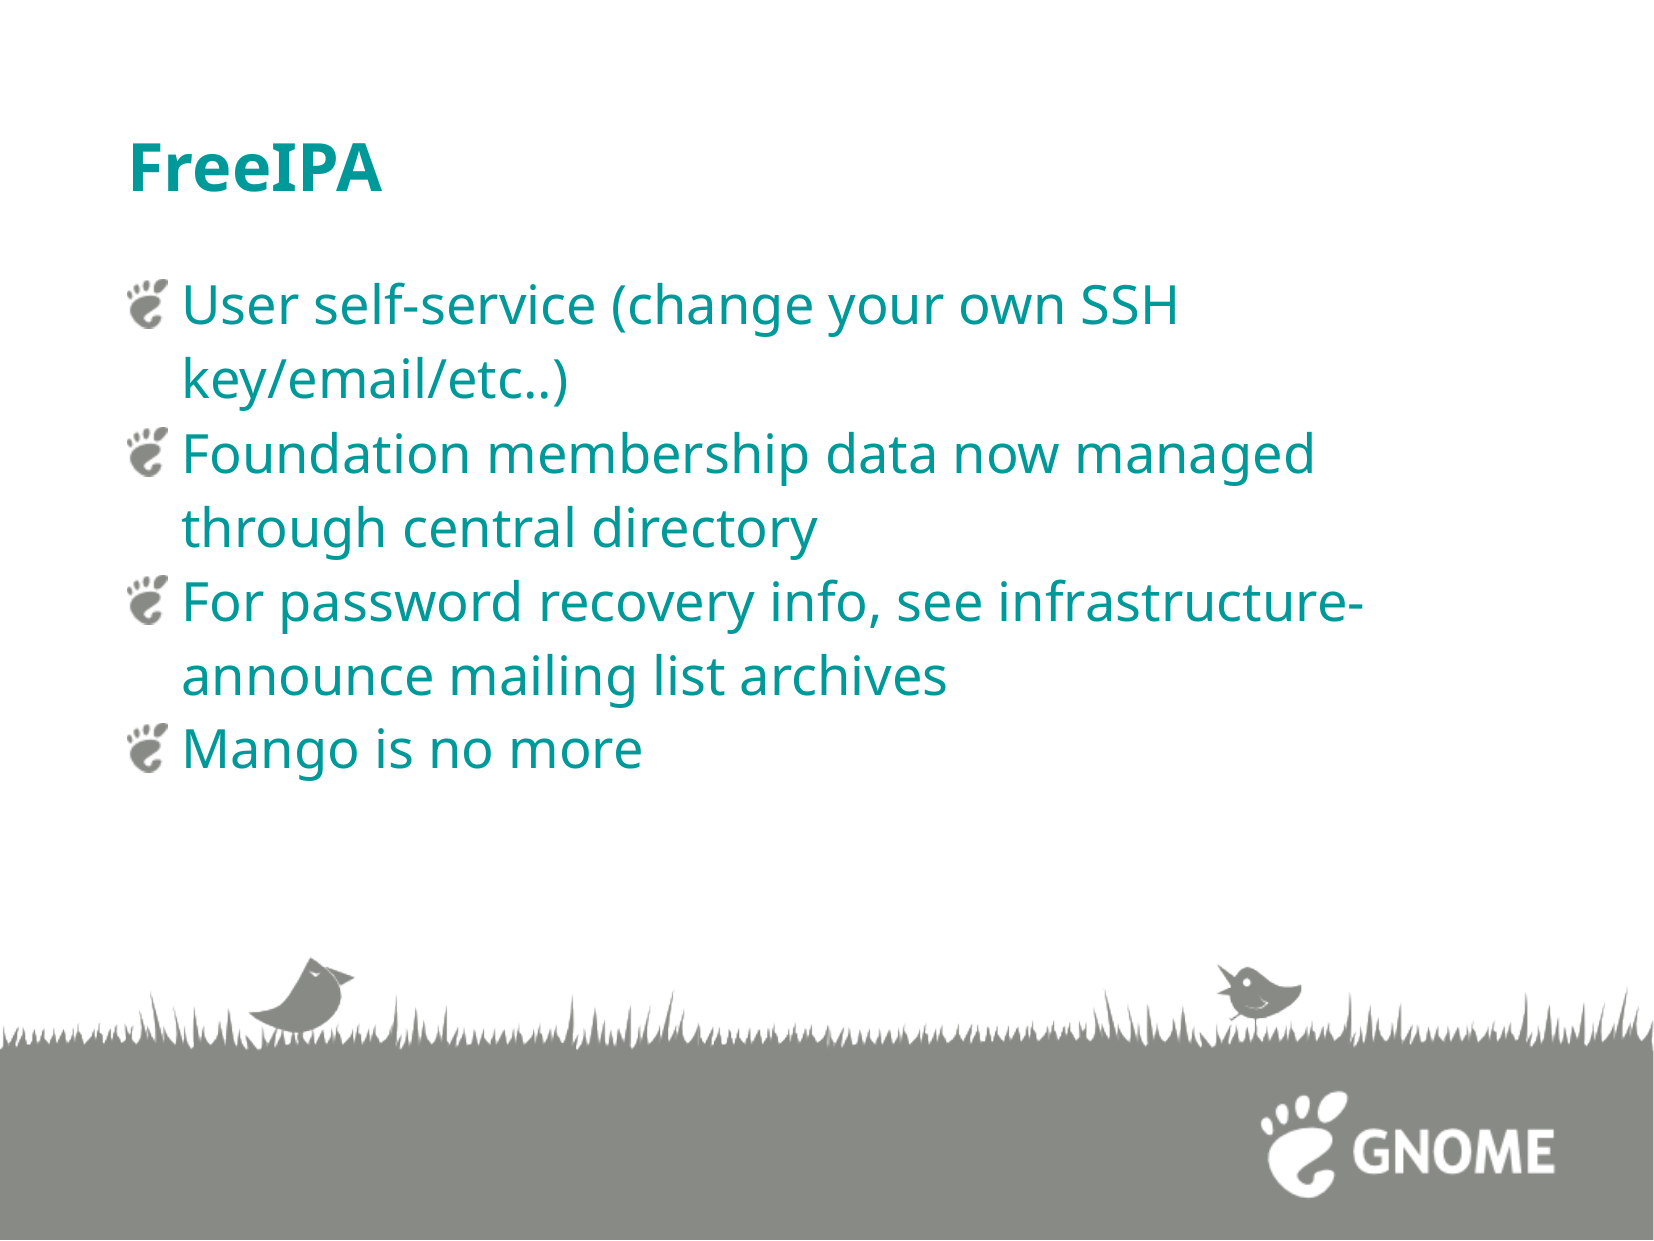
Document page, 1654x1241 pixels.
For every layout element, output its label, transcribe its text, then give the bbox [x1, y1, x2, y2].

picture [0, 0, 1654, 1241]
text_box FreeIPA [112, 112, 1276, 259]
text_box User self-service (change your own SSH key/email/etc..) Foundation membership data now managed through central directory For password recovery info, see infrastructure- announce mailing list archives Mango is no more [112, 259, 1426, 788]
